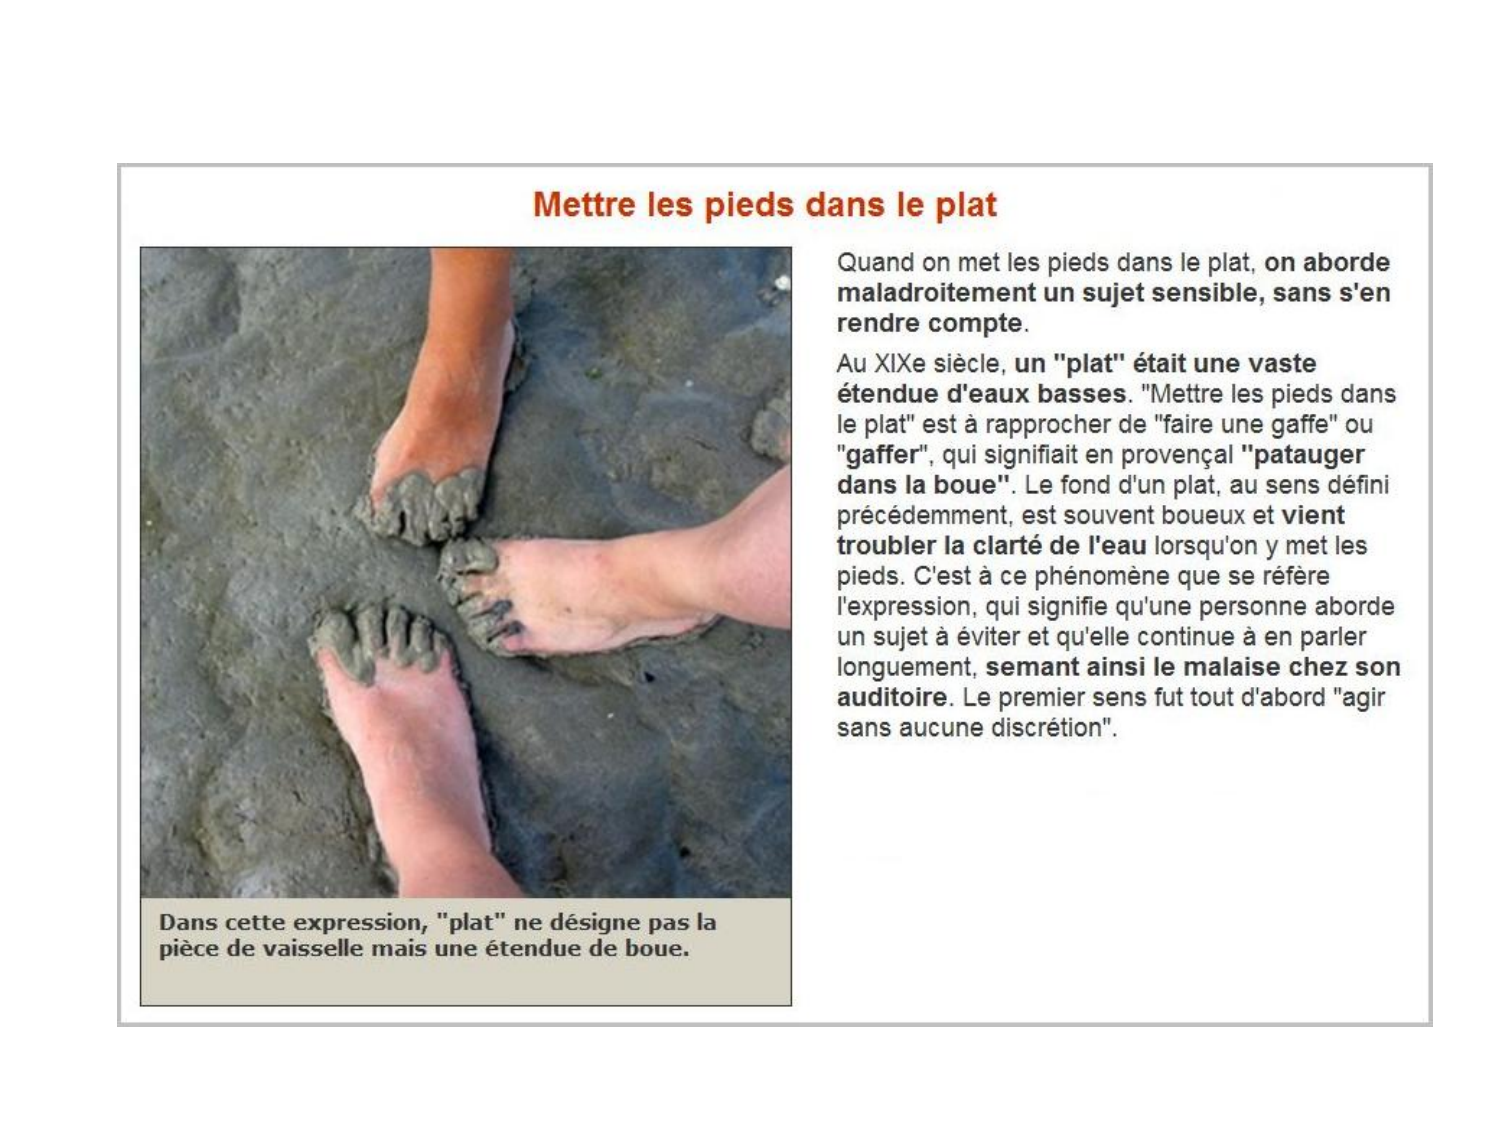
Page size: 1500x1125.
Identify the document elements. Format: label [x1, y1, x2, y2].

text_box [117, 164, 1433, 1027]
title [75, 45, 1426, 233]
